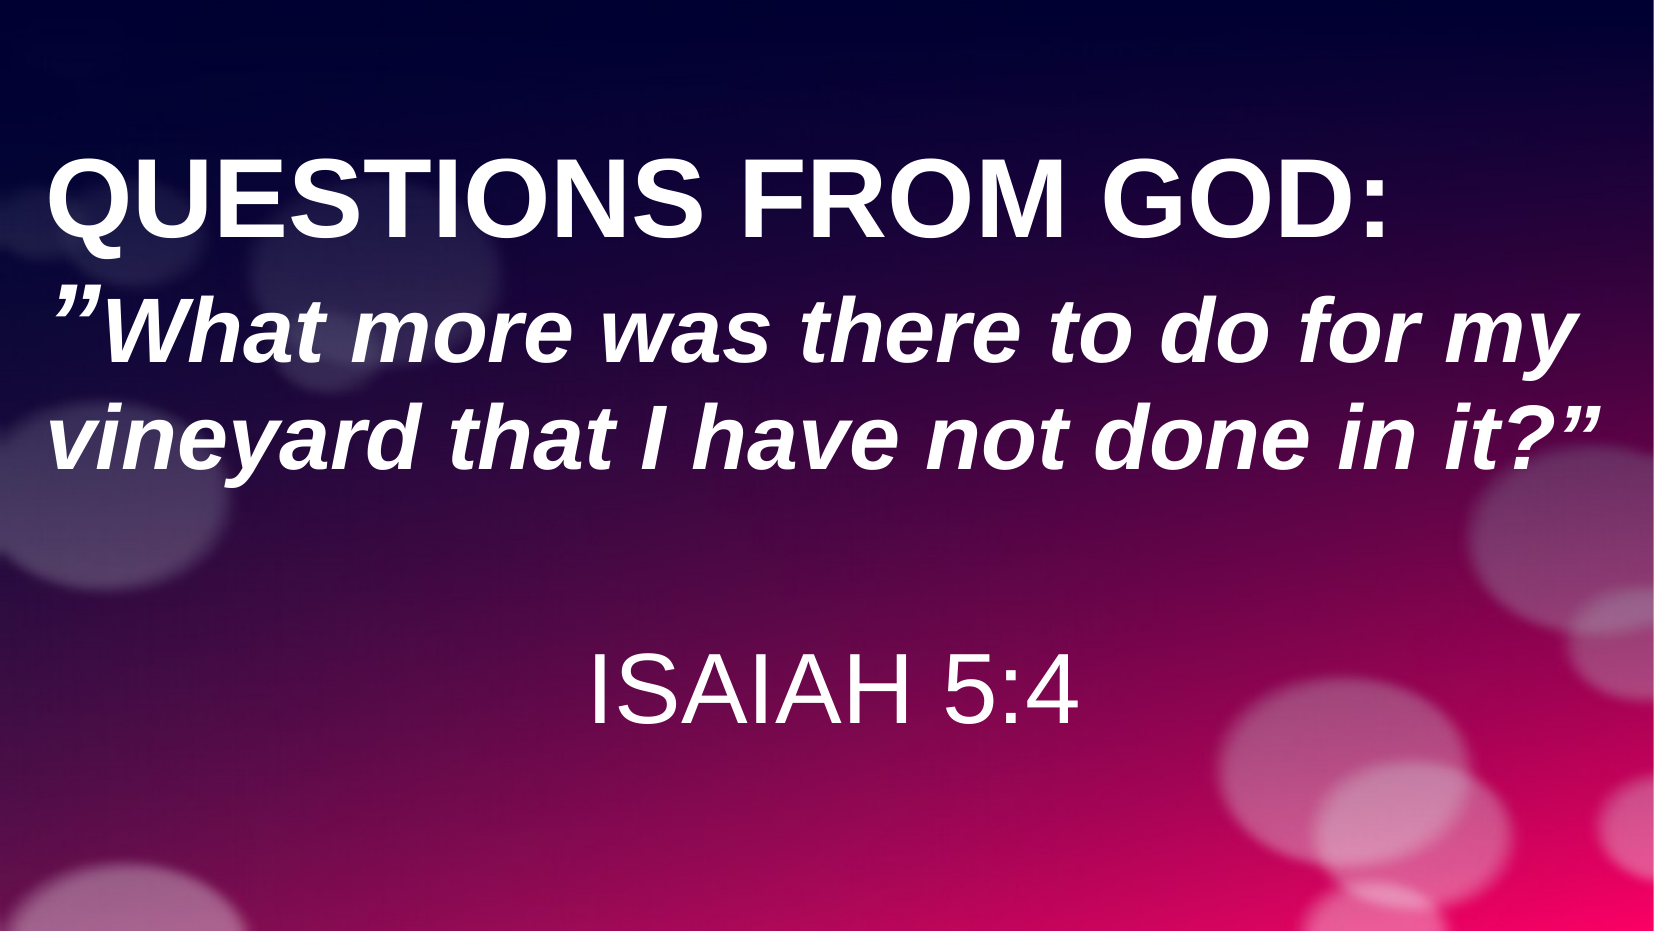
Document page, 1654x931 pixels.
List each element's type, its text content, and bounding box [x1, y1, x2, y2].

picture [0, 0, 1654, 931]
title QUESTIONS FROM GOD: ”What more was there to do for my vineyard that I have not done in it?” [45, 84, 1606, 541]
subtitle ISAIAH 5:4 [90, 523, 1579, 856]
